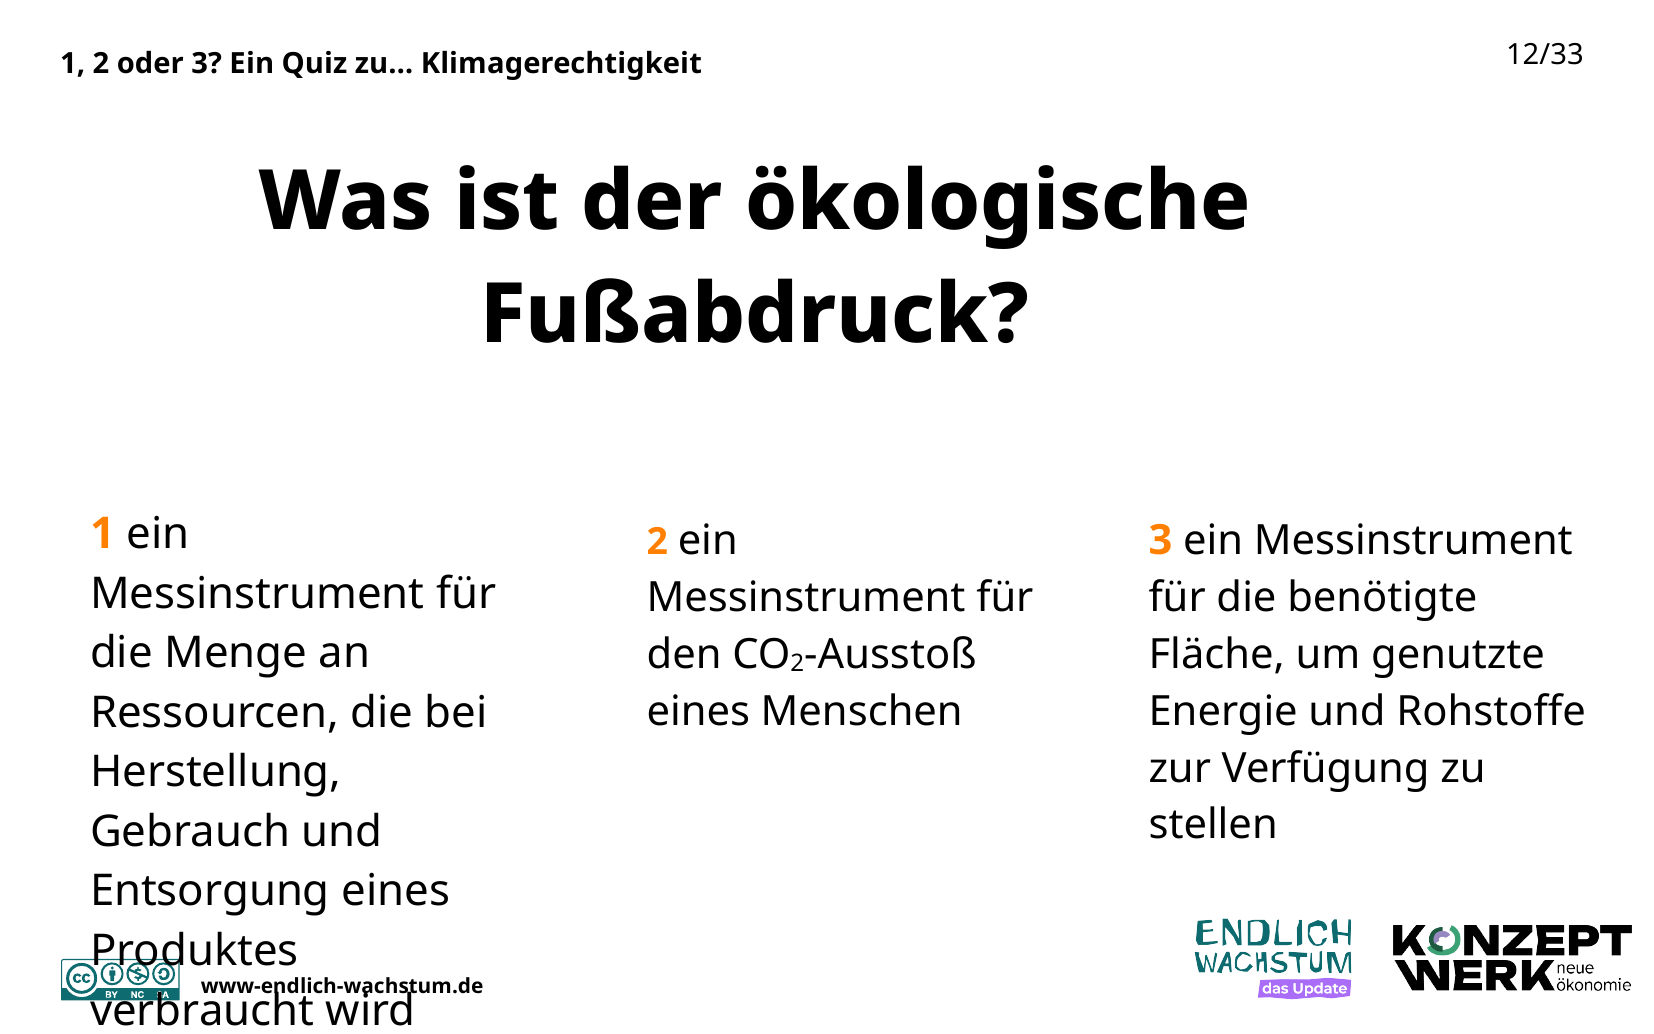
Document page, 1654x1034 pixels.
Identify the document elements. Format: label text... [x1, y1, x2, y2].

text_box 3 ein Messinstrument für die benötigte Fläche, um genutzte Energie und Rohstoffe zur Verfügung zu stellen [1062, 501, 1632, 889]
title Was ist der ökologische Fußabdruck? [258, 140, 1573, 514]
picture [1387, 917, 1636, 997]
text_box 1 ein Messinstrument für die Menge an Ressourcen, die bei Herstellung, Gebrauch und Entsorgung eines Produktes verbraucht wird [4, 494, 547, 882]
picture [1176, 900, 1374, 1011]
text_box 2 ein Messinstrument für den CO2-Ausstoß eines Menschen [561, 501, 1058, 775]
